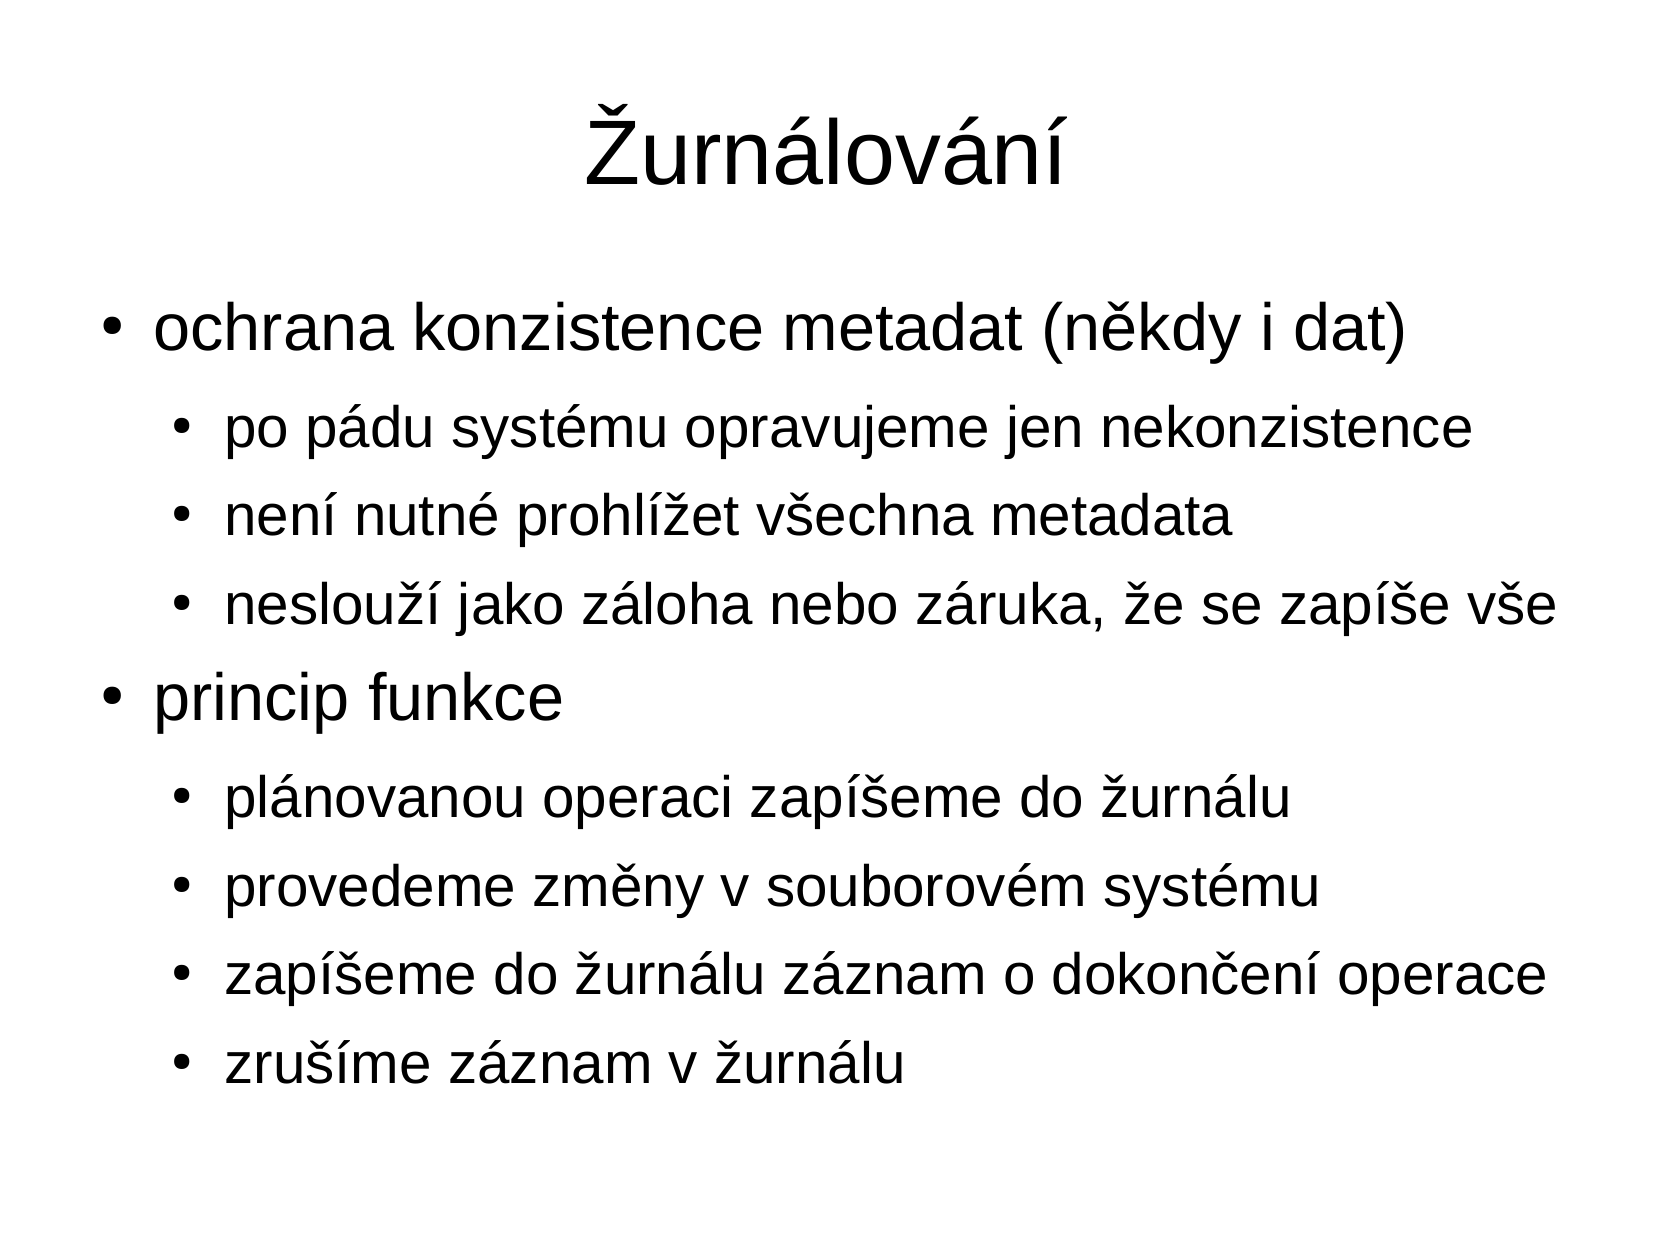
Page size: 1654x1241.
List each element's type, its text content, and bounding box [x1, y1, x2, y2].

list ochrana konzistence metadat (někdy i dat) po pádu systému opravujeme jen nekonzistence není nutné prohlížet všechna metadata neslouží jako záloha nebo záruka, že se zapíše vše princip funkce plánovanou operaci zapíšeme do žurnálu provedeme změny v souborovém systému zapíšeme do žurnálu záznam o dokončení operace zrušíme záznam v žurnálu [82, 290, 1571, 1095]
title Žurnálování [82, 56, 1571, 250]
